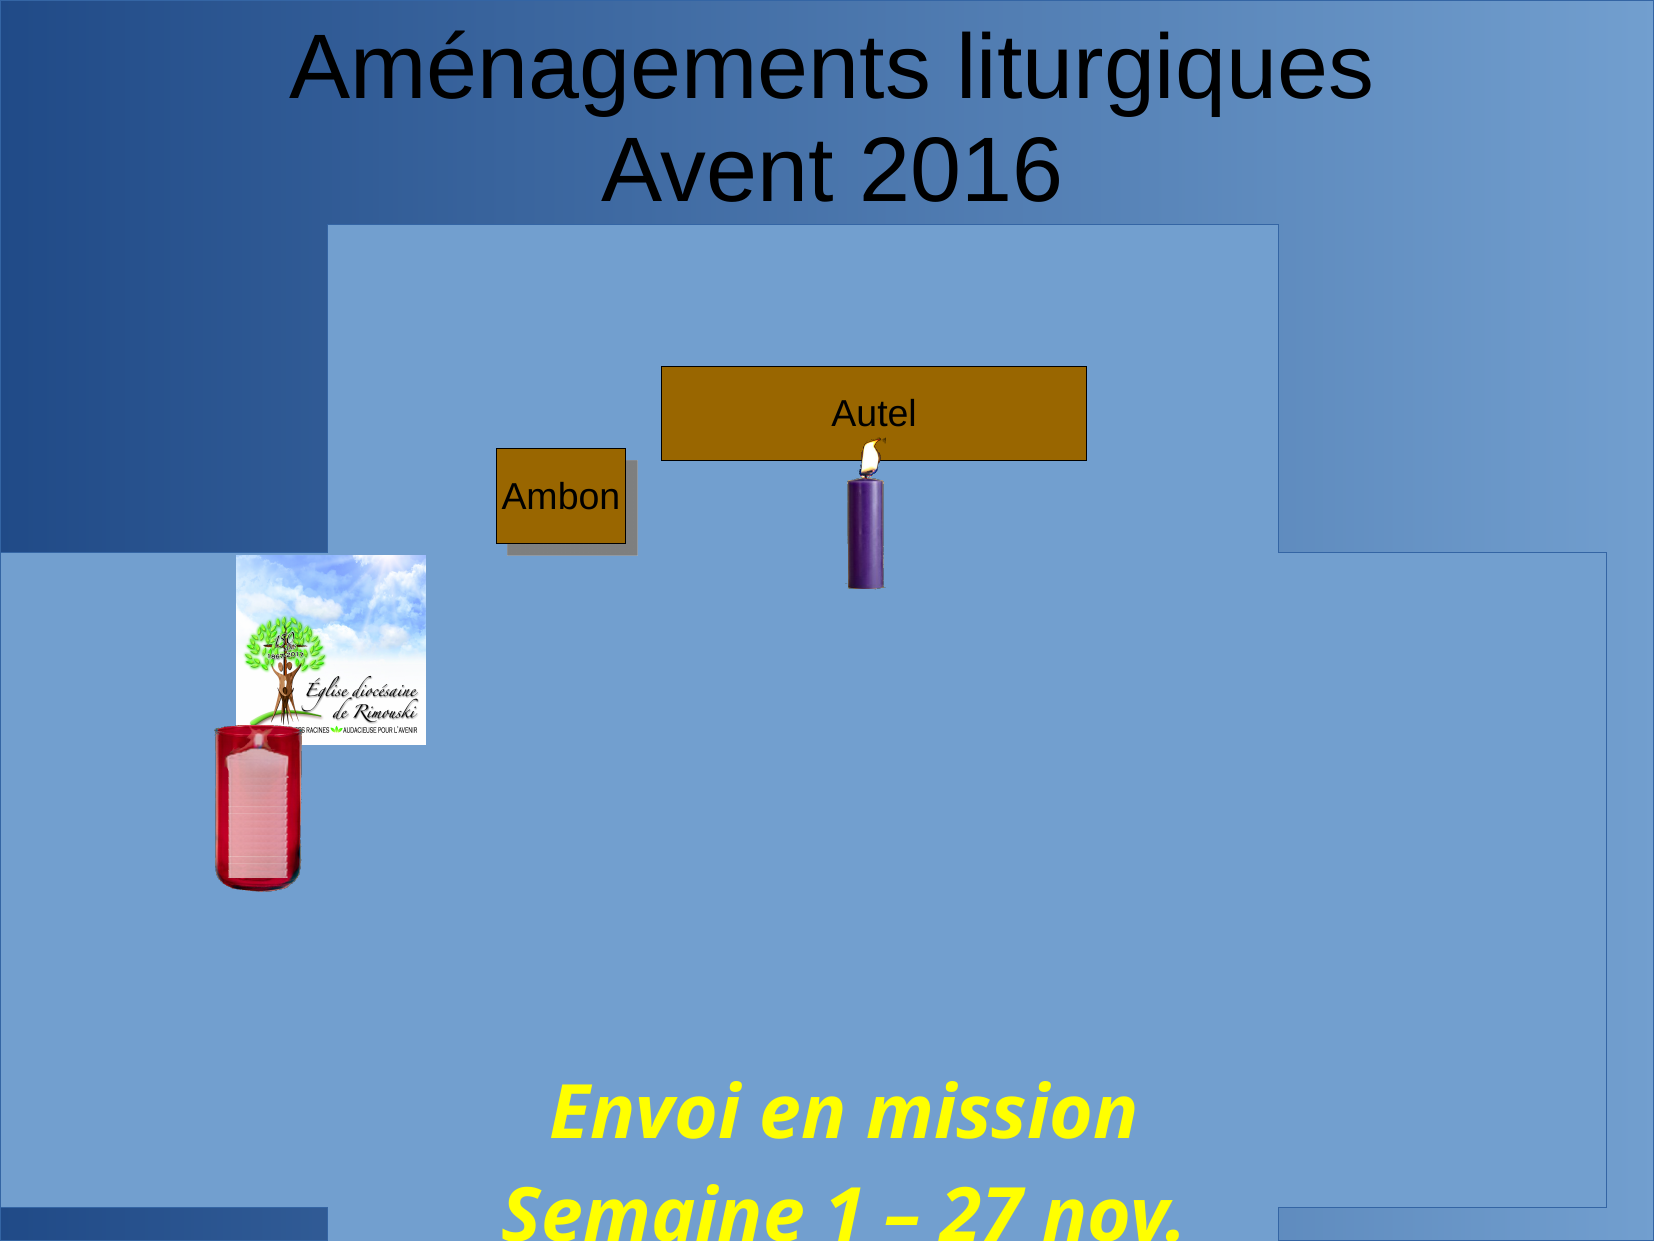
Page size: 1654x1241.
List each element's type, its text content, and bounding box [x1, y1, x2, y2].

text_box Envoi en mission Semaine 1 – 27 nov. [472, 1051, 1217, 1241]
text_box Ambon [496, 448, 626, 544]
title Aménagements liturgiques Avent 2016 [181, 11, 1484, 225]
text_box Autel [661, 366, 1087, 461]
picture [212, 555, 426, 893]
picture [845, 436, 886, 592]
text_box [0, 225, 1607, 1241]
